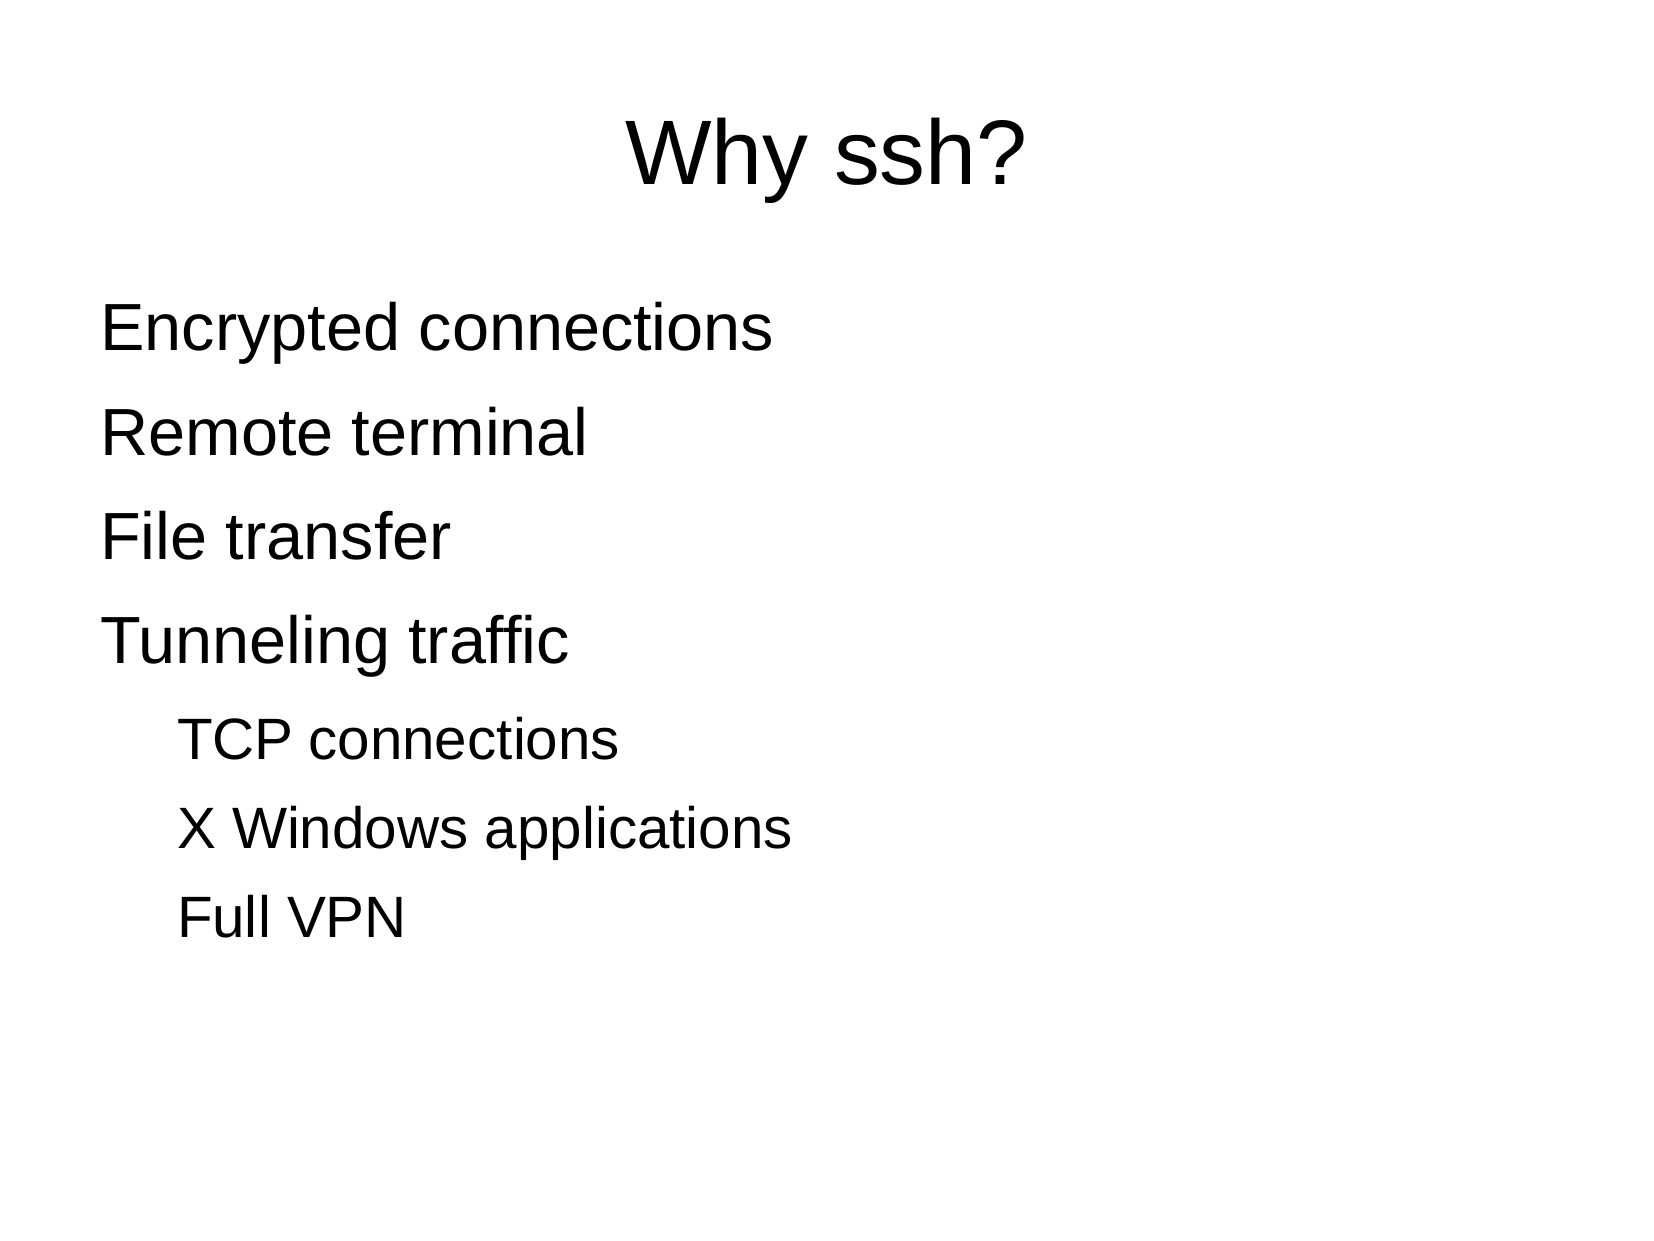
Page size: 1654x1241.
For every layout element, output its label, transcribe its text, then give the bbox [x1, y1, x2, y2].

title Why ssh? [82, 56, 1571, 250]
list Encrypted connections Remote terminal File transfer Tunneling traffic TCP connections X Windows applications Full VPN [82, 290, 1571, 1094]
